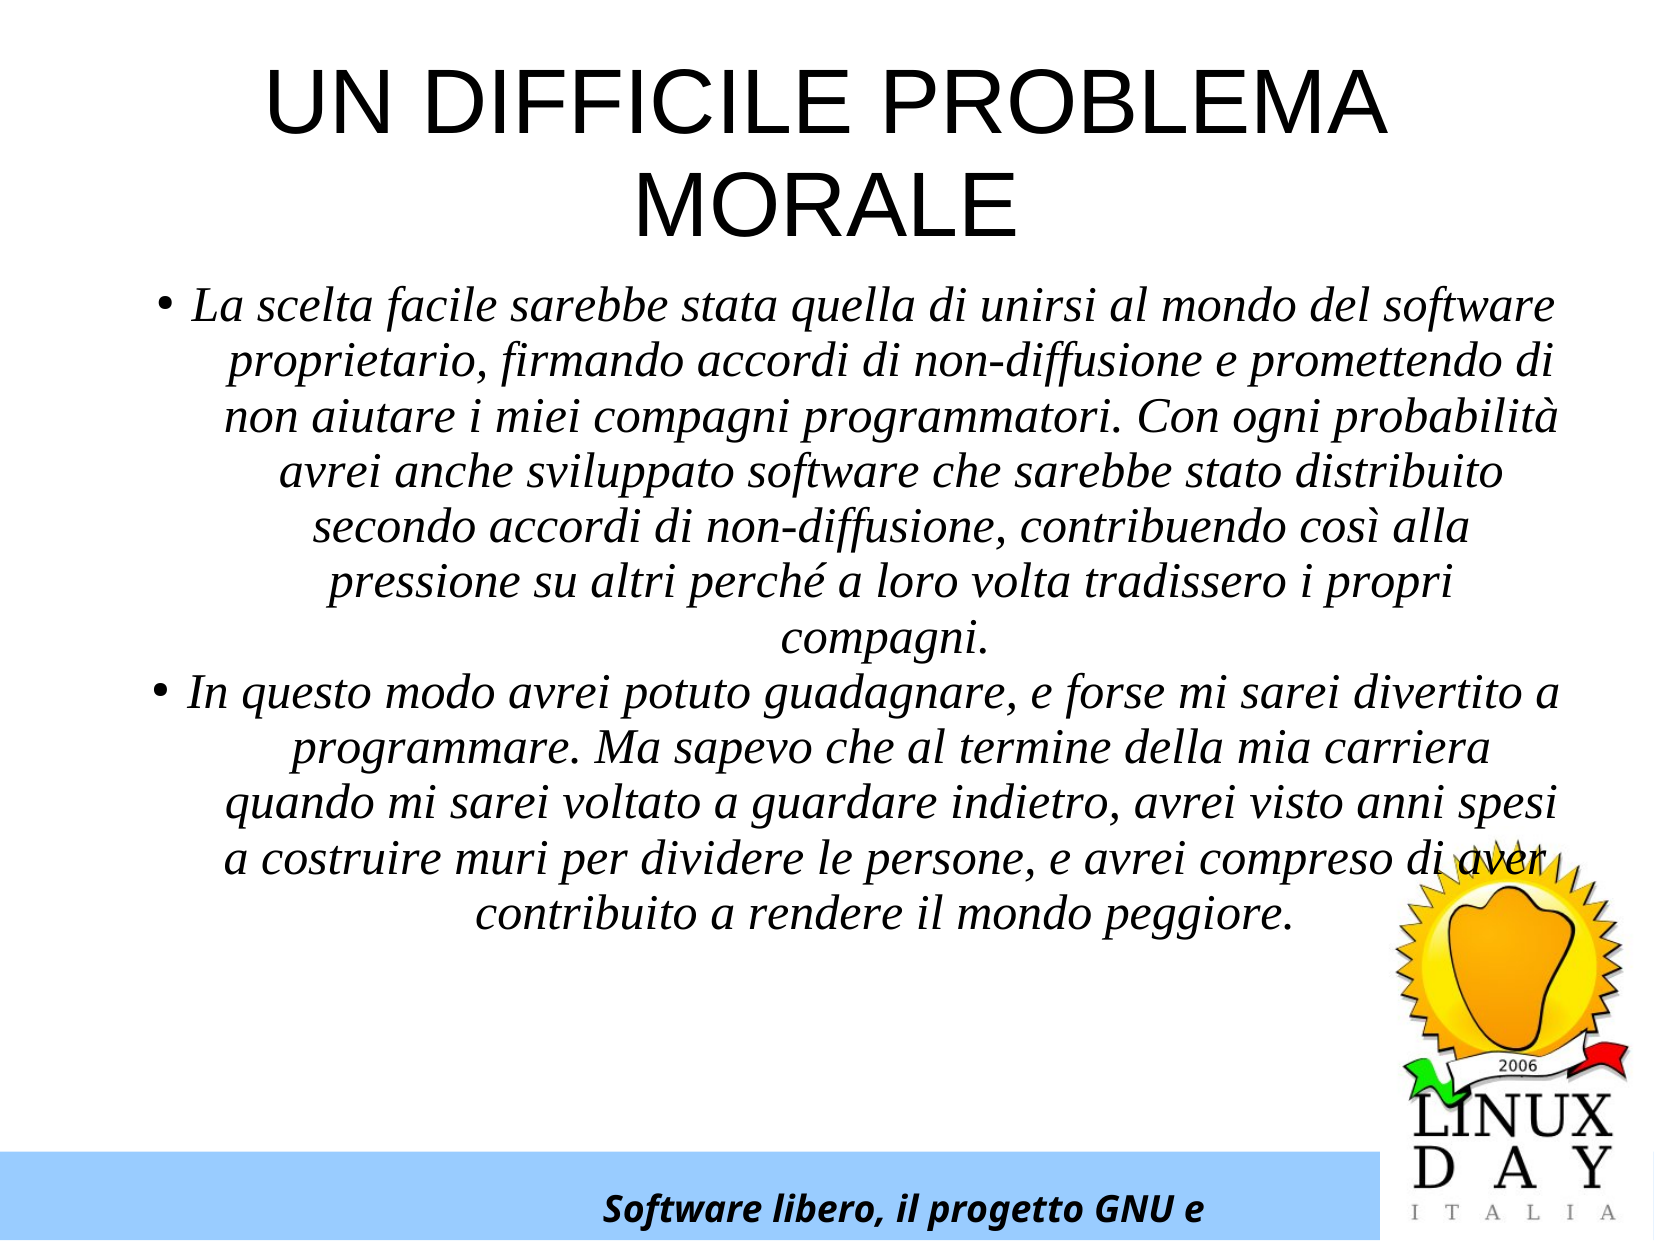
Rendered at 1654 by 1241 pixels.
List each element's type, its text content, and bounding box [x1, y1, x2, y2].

text_box Software libero, il progetto GNU e Linux [588, 1175, 1323, 1237]
text_box [0, 1151, 1380, 1241]
title UN DIFFICILE PROBLEMA MORALE [82, 49, 1571, 257]
picture [1380, 826, 1654, 1241]
subtitle La scelta facile sarebbe stata quella di unirsi al mondo del software proprietario, firmando accordi di non-diffusione e promettendo di non aiutare i miei compagni programmatori. Con ogni probabilità avrei anche sviluppato software che sarebbe stato distribuito secondo accordi di non-diffusione, contribuendo così alla pressione su altri perché a loro volta tradissero i propri compagni. In questo modo avrei potuto guadagnare, e forse mi sarei divertito a programmare. Ma sapevo che al termine della mia carriera quando mi sarei voltato a guardare indietro, avrei visto anni spesi a costruire muri per dividere le persone, e avrei compreso di aver contribuito a rendere il mondo peggiore. [76, 206, 1565, 1011]
